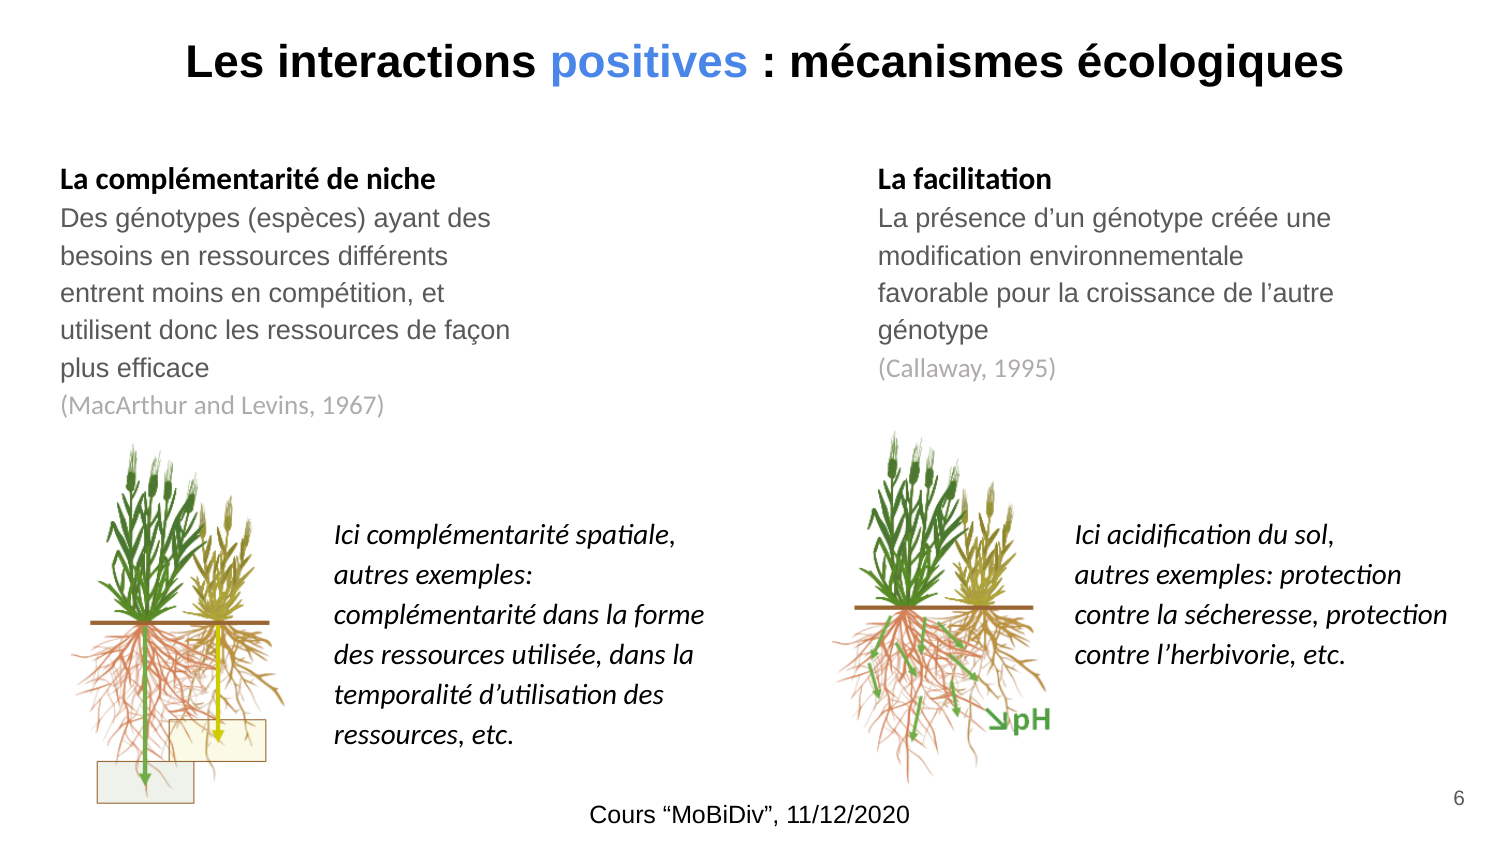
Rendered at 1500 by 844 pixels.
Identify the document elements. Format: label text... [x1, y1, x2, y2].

list La complémentarité de niche Des génotypes (espèces) ayant des besoins en ressources différents entrent moins en compétition, et utilisent donc les ressources de façon plus efficace (MacArthur and Levins, 1967) [45, 138, 534, 430]
list La facilitation La présence d’un génotype créée une modification environnementale favorable pour la croissance de l’autre génotype (Callaway, 1995) [862, 138, 1352, 430]
picture [71, 443, 290, 807]
list Ici acidification du sol, autres exemples: protection contre la sécheresse, protection contre l’herbivorie, etc. [1059, 494, 1475, 697]
slide_number <number> [1389, 764, 1480, 830]
title Les interactions positives : mécanismes écologiques [51, 16, 1480, 102]
picture [832, 430, 1072, 794]
list Ici complémentarité spatiale, autres exemples: complémentarité dans la forme des ressources utilisée, dans la temporalité d’utilisation des ressources, etc. [319, 494, 734, 787]
